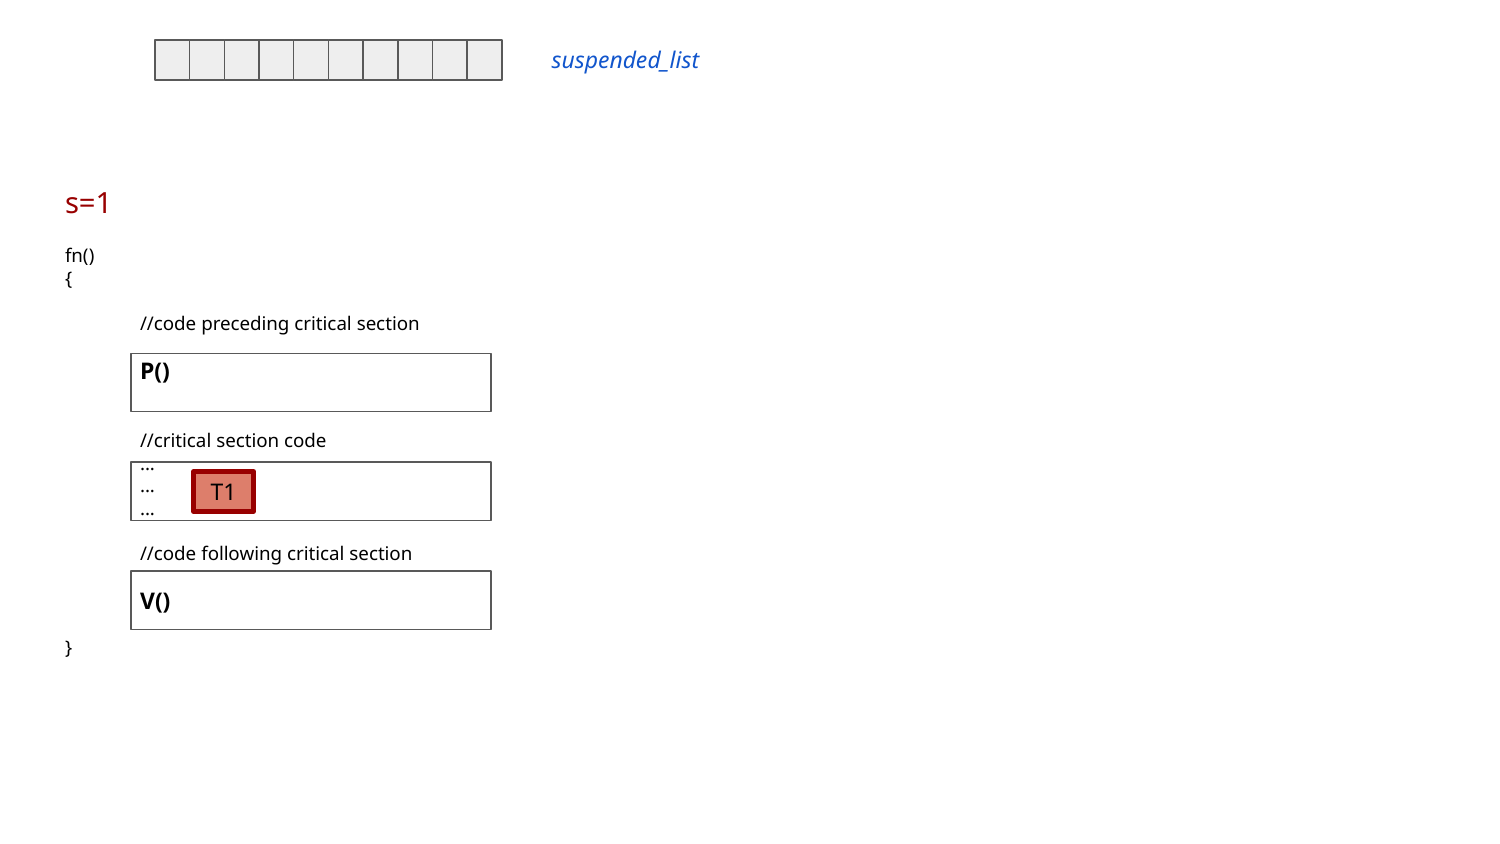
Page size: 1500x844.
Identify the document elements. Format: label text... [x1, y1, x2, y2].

text_box s=1 [49, 182, 181, 223]
text_box fn() { //code preceding critical section P() //critical section code ... ... ... //code following critical section V() } [49, 228, 592, 456]
text_box [154, 39, 502, 80]
text_box suspended_list [536, 32, 832, 87]
text_box T1 [193, 471, 254, 512]
